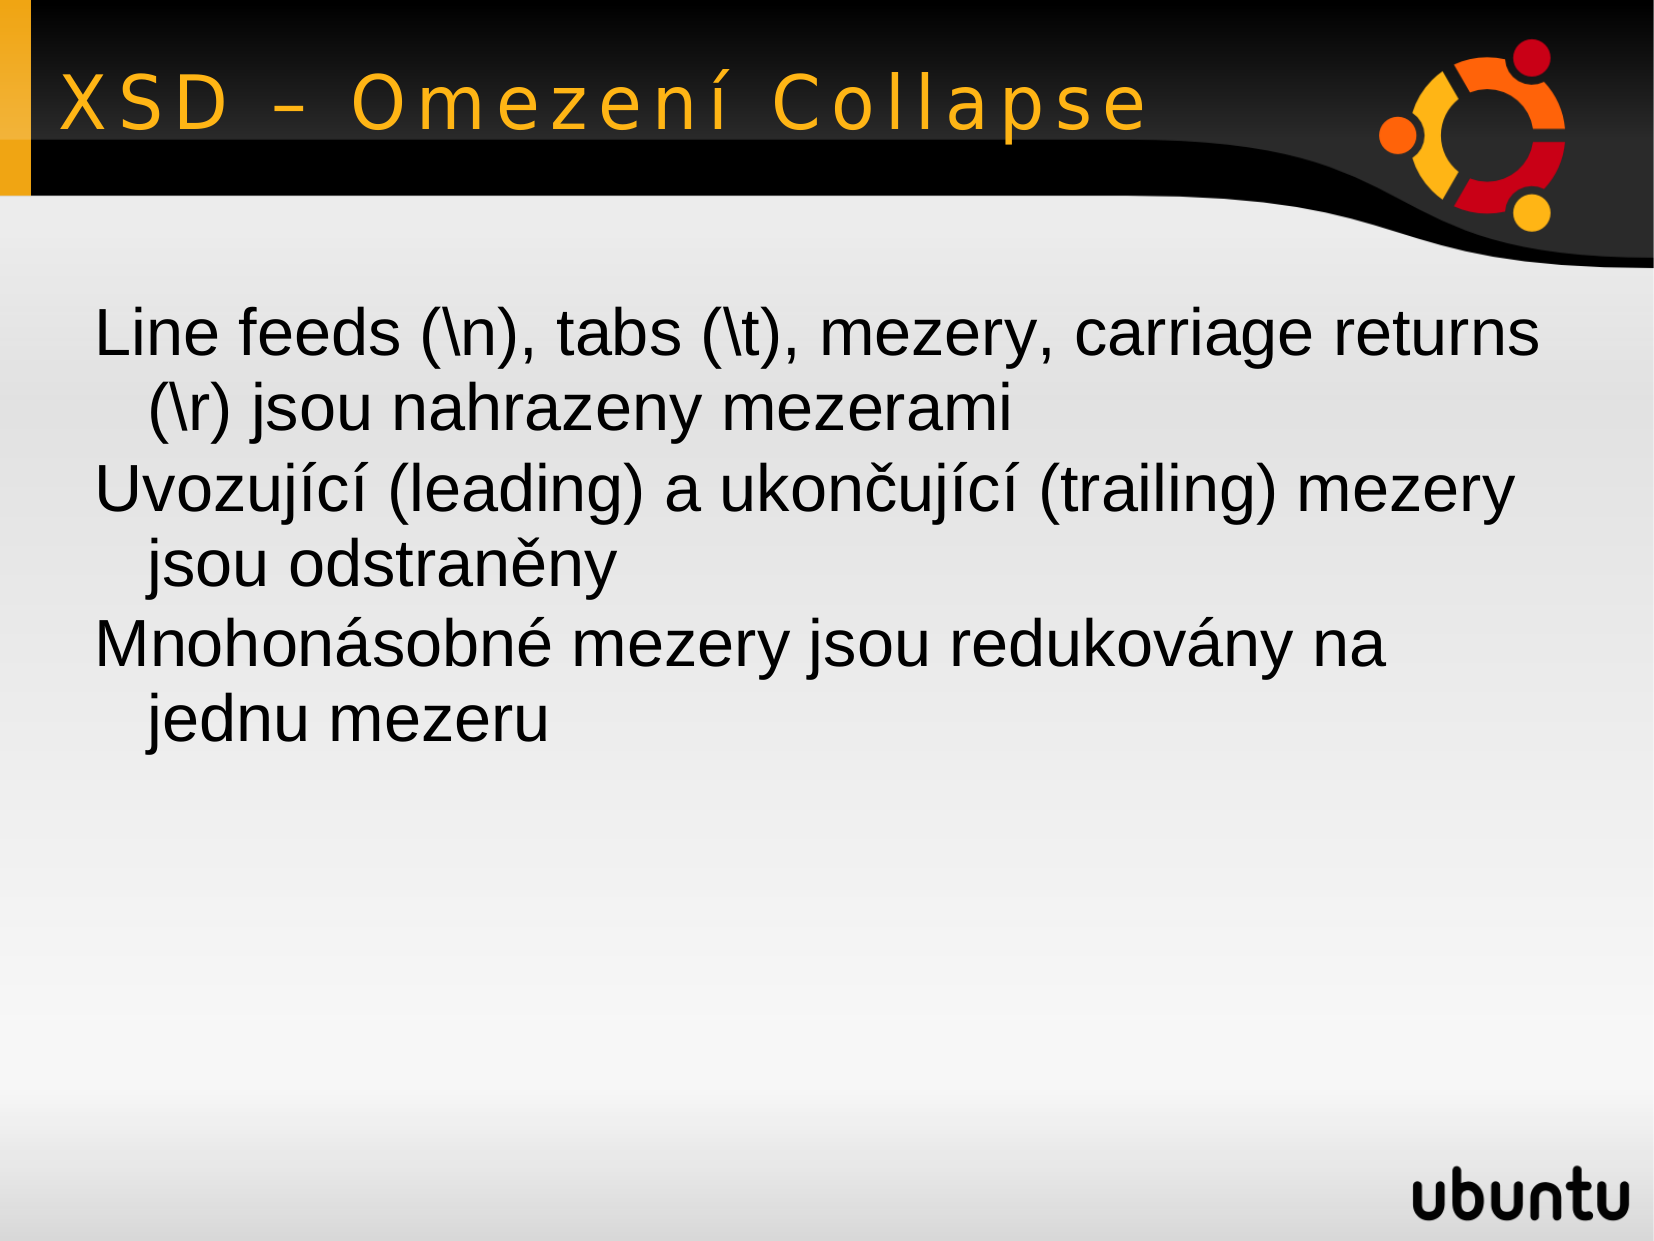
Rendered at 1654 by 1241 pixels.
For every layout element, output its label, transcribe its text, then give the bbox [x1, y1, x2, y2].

picture [0, 0, 1654, 1241]
title XSD – Omezení Collapse [59, 29, 1270, 178]
list Line feeds (\n), tabs (\t), mezery, carriage returns (\r) jsou nahrazeny mezerami Uvozující (leading) a ukončující (trailing) mezery jsou odstraněny Mnohonásobné mezery jsou redukovány na jednu mezeru [76, 295, 1565, 1114]
